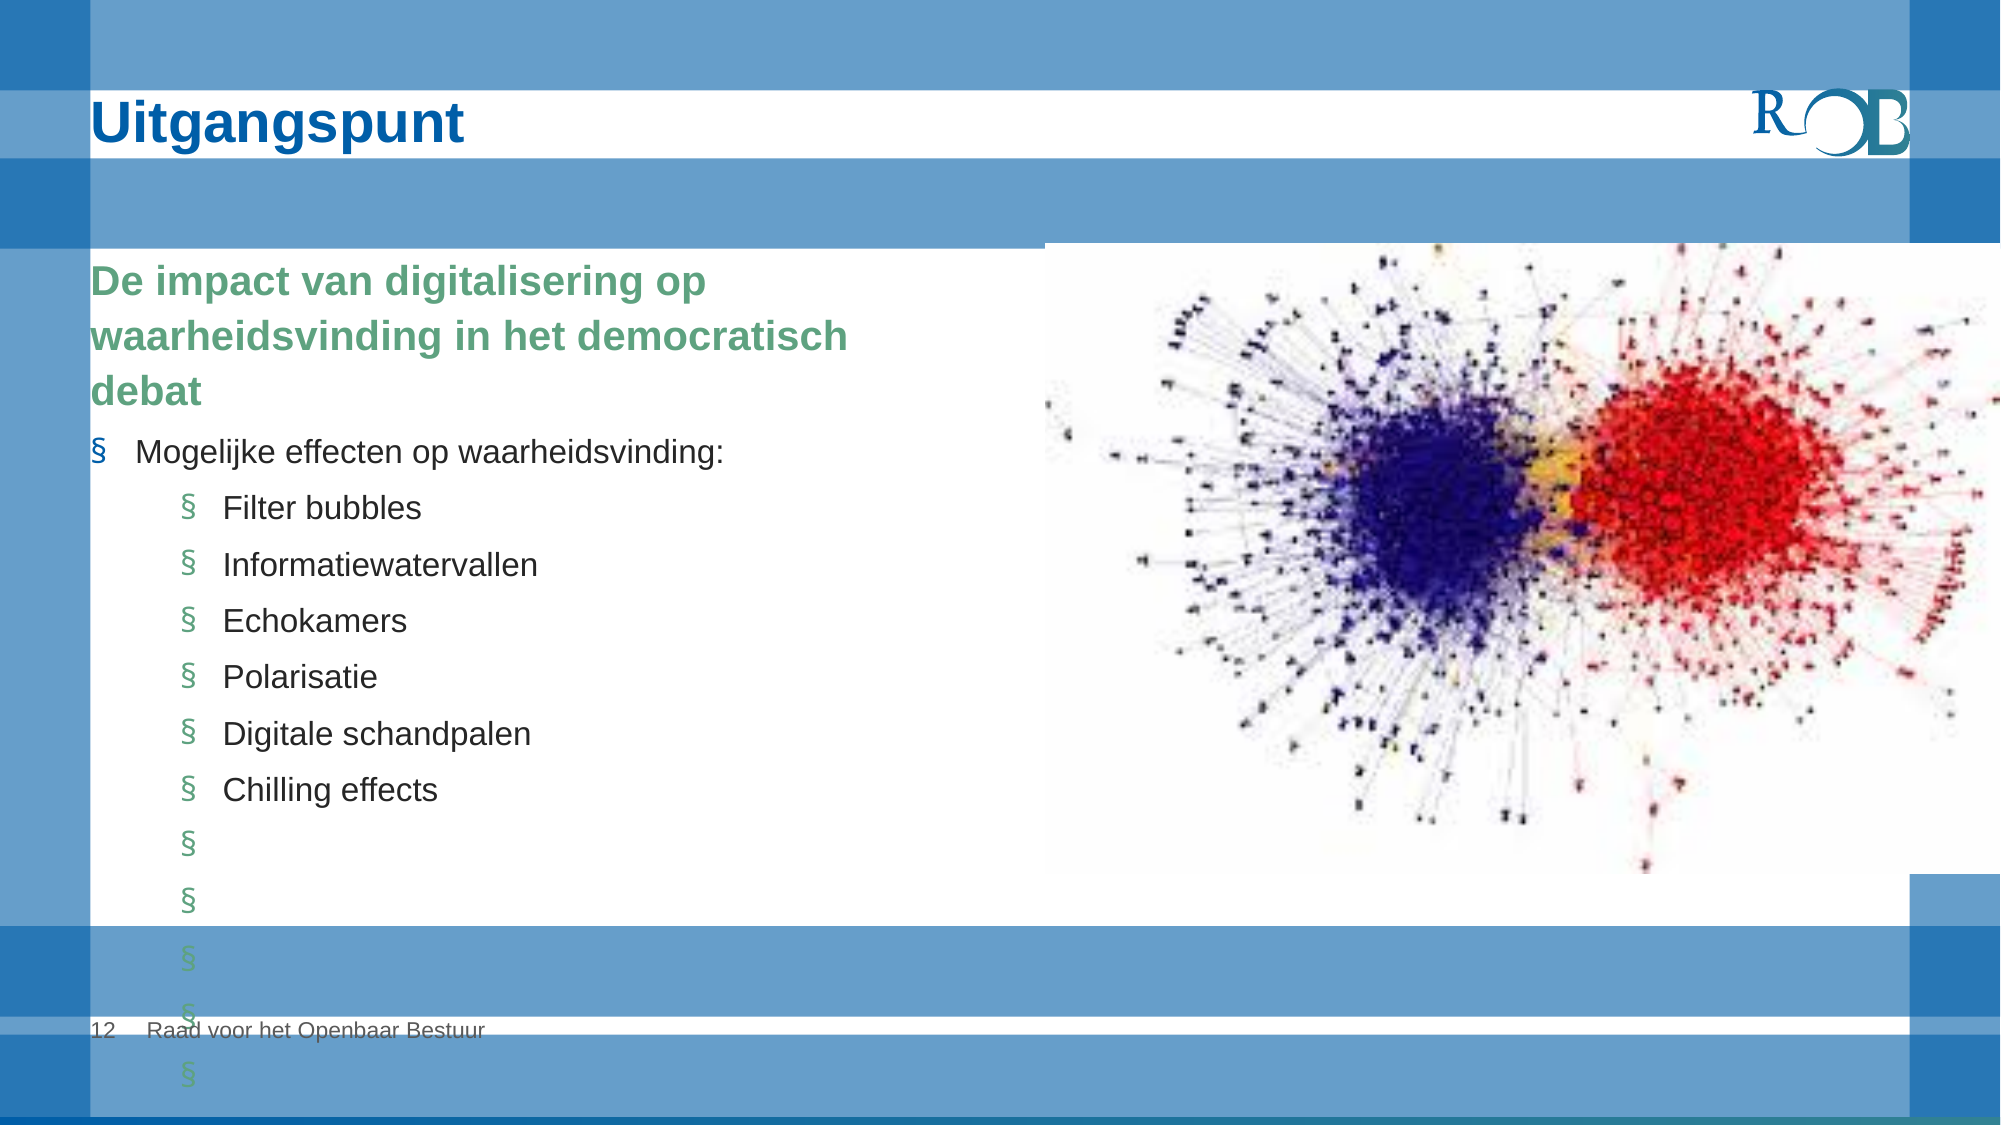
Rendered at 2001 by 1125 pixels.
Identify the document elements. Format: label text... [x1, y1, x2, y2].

list De impact van digitalisering op waarheidsvinding in het democratisch debat Mogelijke effecten op waarheidsvinding: Filter bubbles Informatiewatervallen Echokamers Polarisatie Digitale schandpalen Chilling effects [90, 248, 955, 928]
picture [1045, 243, 2000, 874]
text_box 12 [90, 1015, 143, 1037]
text_box Raad voor het Openbaar Bestuur [146, 1015, 570, 1037]
title Uitgangspunt [90, 91, 955, 160]
